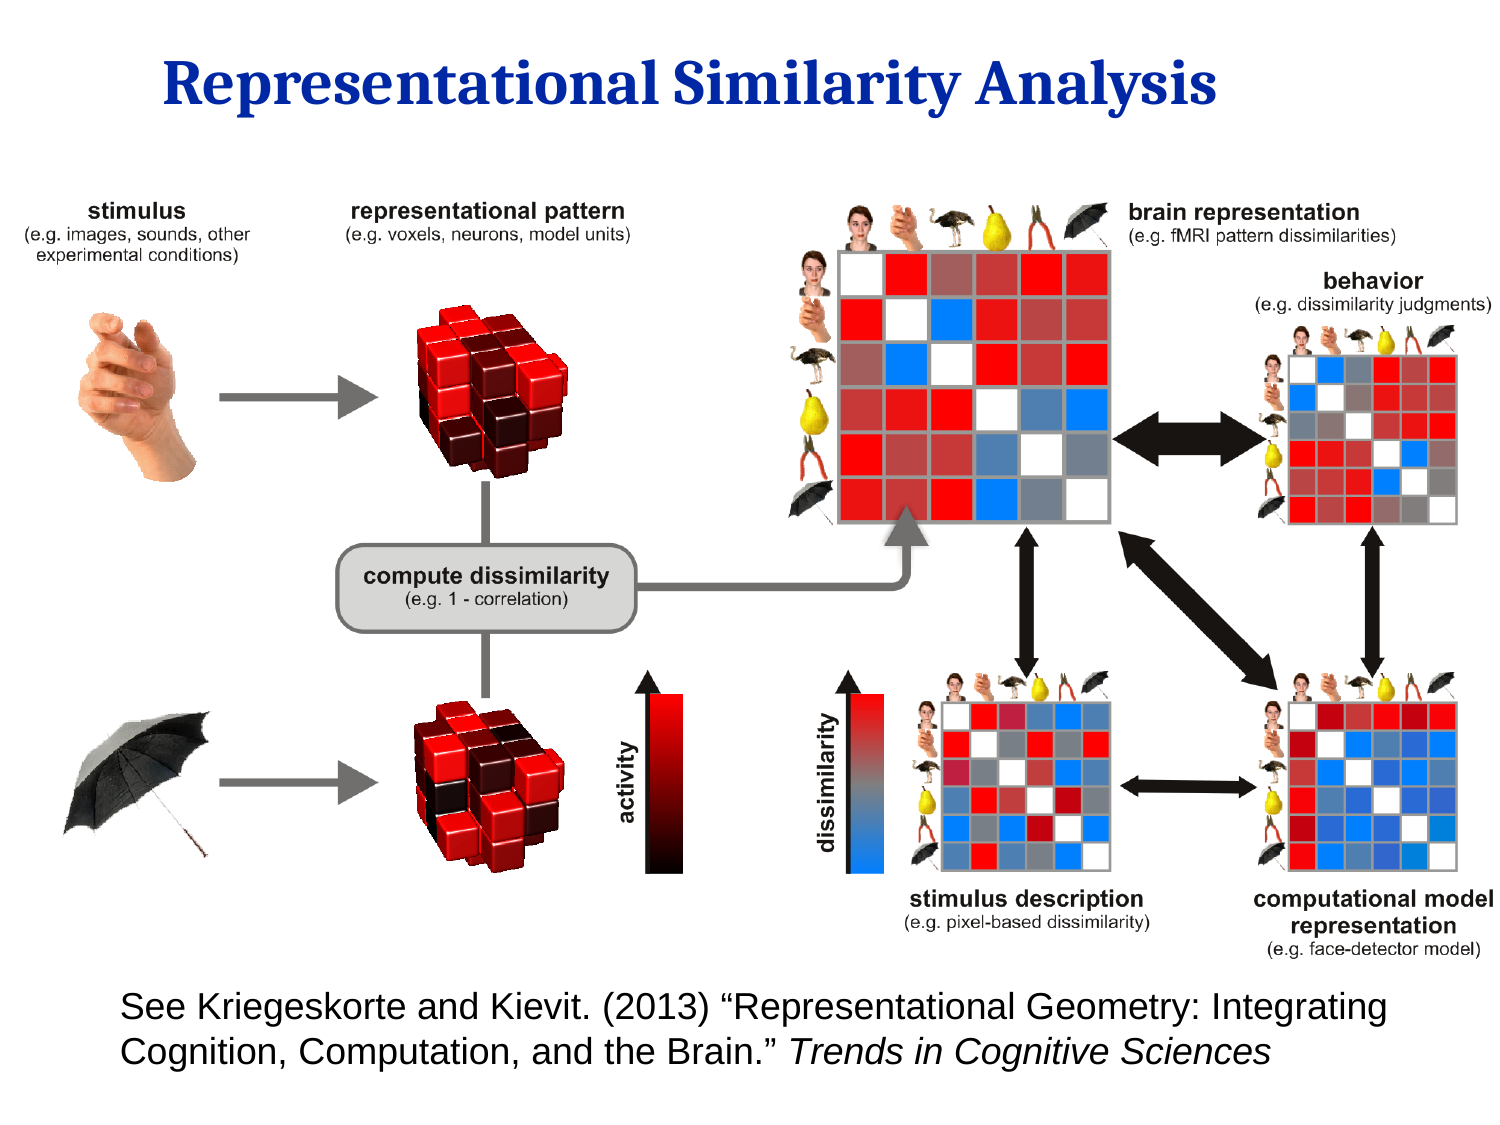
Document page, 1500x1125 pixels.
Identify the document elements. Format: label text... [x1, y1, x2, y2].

title Representational Similarity Analysis [162, 34, 1491, 126]
text_box See Kriegeskorte and Kievit. (2013) “Representational Geometry: Integrating Cognition, Computation, and the Brain.” Trends in Cognitive Sciences [105, 975, 1441, 1125]
picture [5, 155, 1500, 975]
